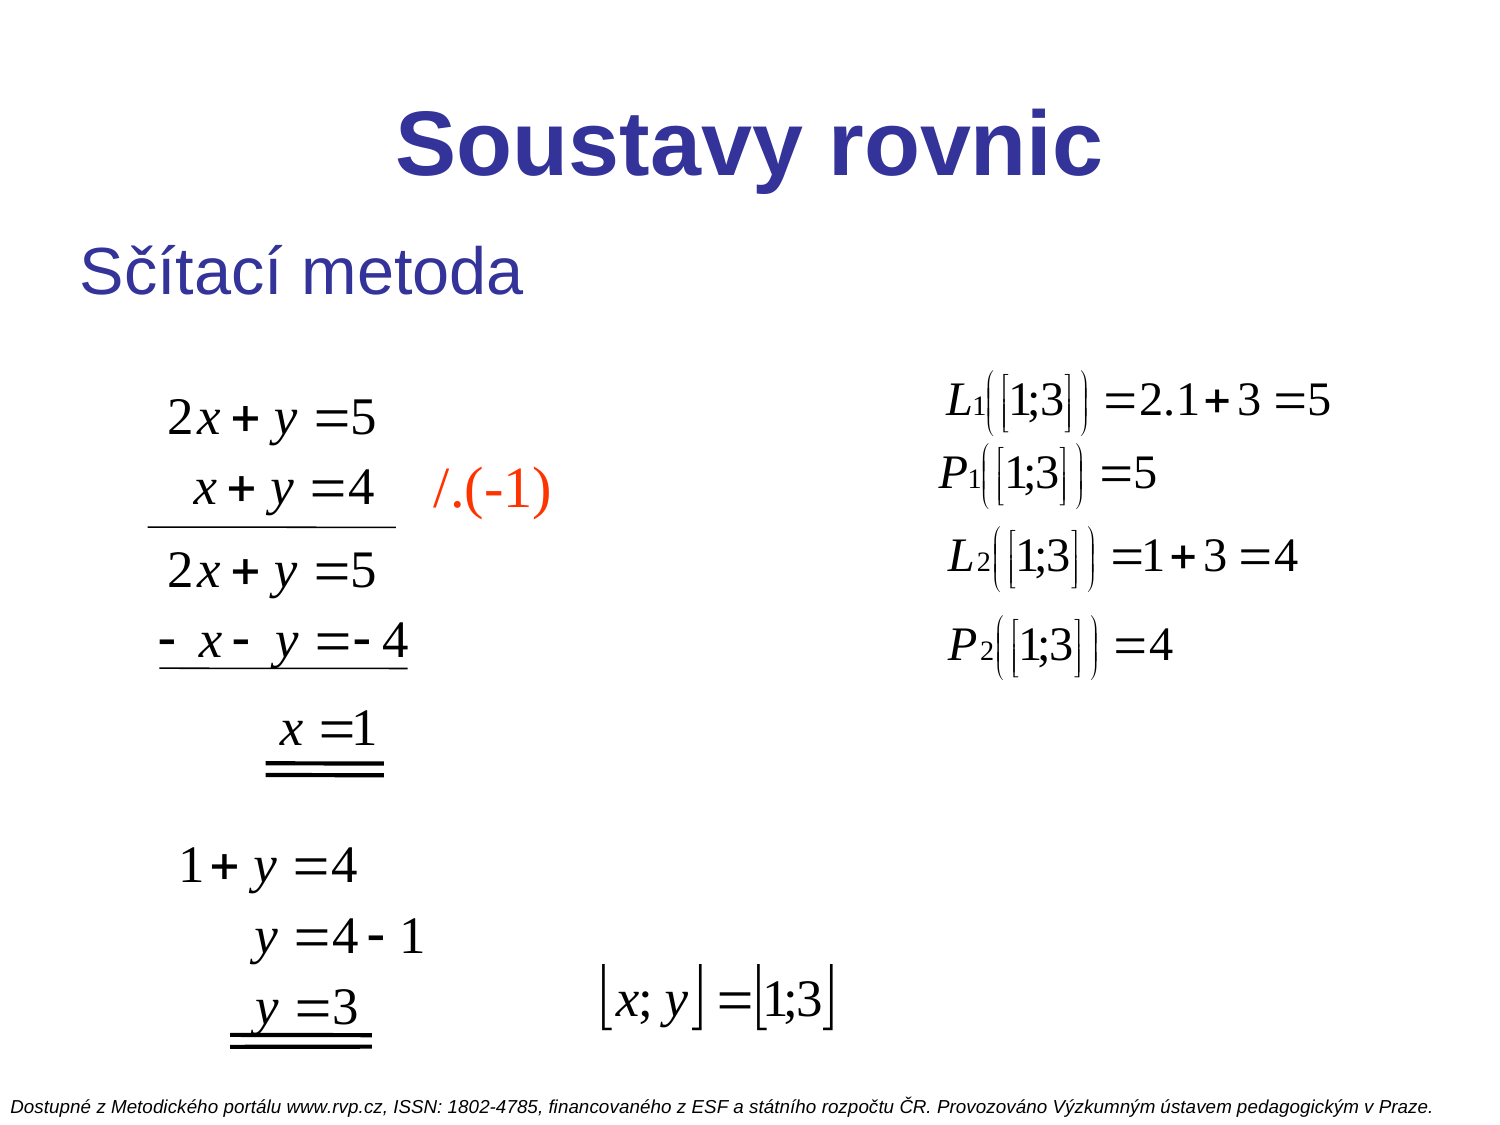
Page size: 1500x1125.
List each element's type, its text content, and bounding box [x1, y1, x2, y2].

chart [150, 538, 420, 680]
chart [176, 834, 431, 1033]
text_box /.(-1) [419, 441, 609, 528]
title Soustavy rovnic [75, 45, 1426, 233]
chart [269, 696, 384, 759]
chart [242, 1038, 366, 1044]
text_box Sčítací metoda [64, 219, 1117, 316]
text_box Dostupné z Metodického portálu www.rvp.cz, ISSN: 1802-4785, financovaného z ESF a státního rozpočtu ČR. Provozováno Výzkumným ústavem pedagogickým v Praze. [0, 1087, 1448, 1125]
chart [183, 456, 386, 528]
text_box [159, 385, 385, 526]
chart [592, 964, 845, 1039]
text_box [159, 528, 385, 536]
chart [929, 359, 1341, 693]
